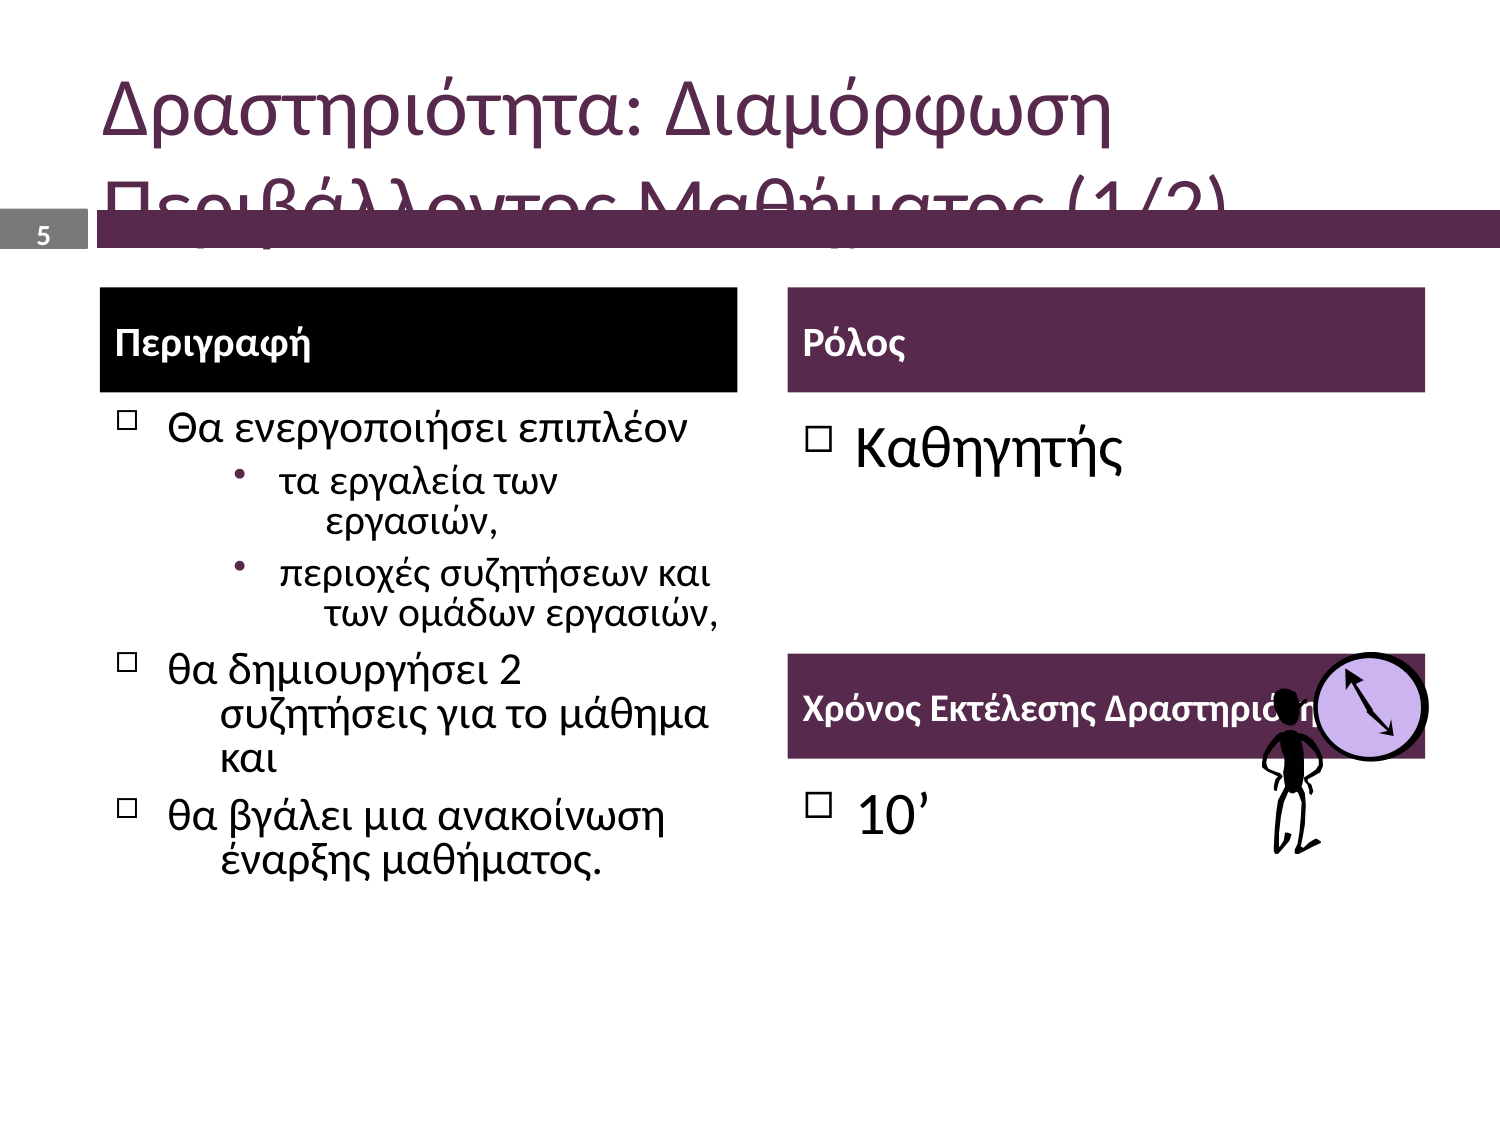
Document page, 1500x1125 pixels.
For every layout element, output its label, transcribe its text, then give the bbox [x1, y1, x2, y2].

list Περιγραφή [99, 287, 738, 393]
text_box [0, 208, 88, 249]
list Καθηγητής [787, 399, 1426, 634]
picture [1262, 652, 1429, 854]
title Δραστηριότητα: Διαμόρφωση Περιβάλλοντος Μαθήματος (1/2) [87, 44, 1426, 188]
list Χρόνος Εκτέλεσης Δραστηριότητας [787, 653, 1262, 759]
list Θα ενεργοποιήσει επιπλέον τα εργαλεία των εργασιών, περιοχές συζητήσεων και των ομάδων εργασιών, θα δημιουργήσει 2 συζητήσεις για το μάθημα και θα βγάλει μια ανακοίνωση έναρξης μαθήματος. [99, 399, 738, 988]
list Ρόλος [787, 287, 1426, 393]
list 10’ [787, 766, 1426, 988]
